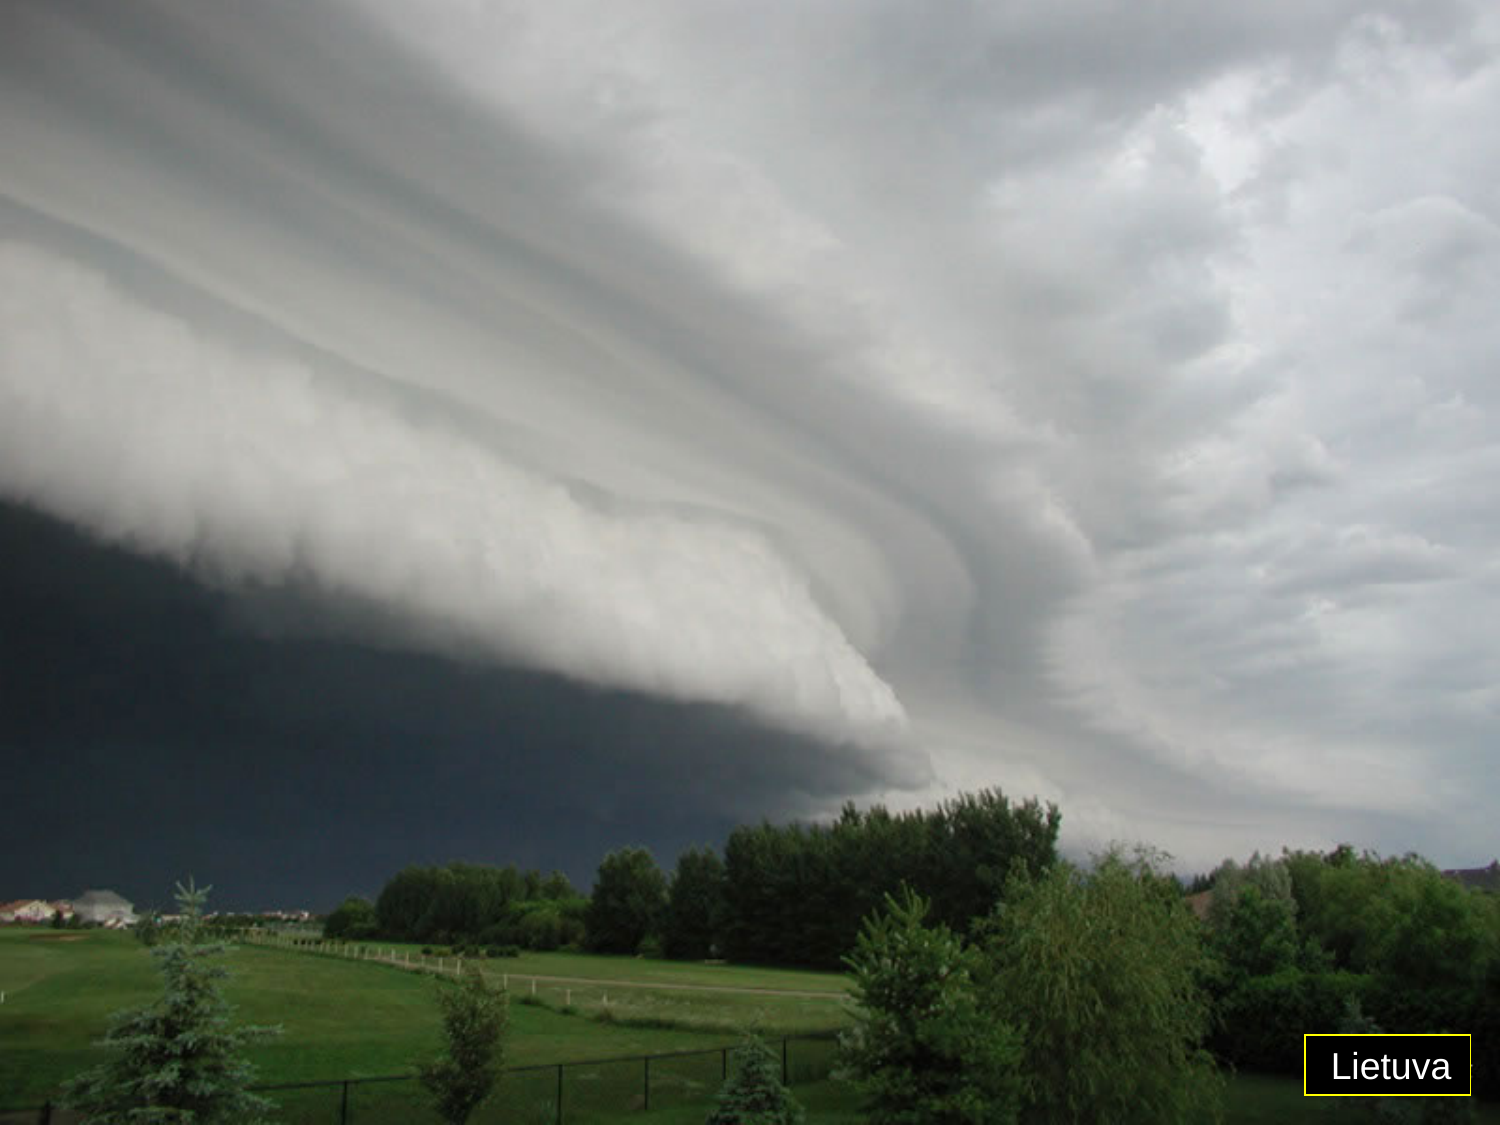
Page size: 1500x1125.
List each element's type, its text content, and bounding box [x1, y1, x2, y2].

picture [0, 0, 1500, 1125]
text_box Lietuva [1305, 1035, 1471, 1095]
